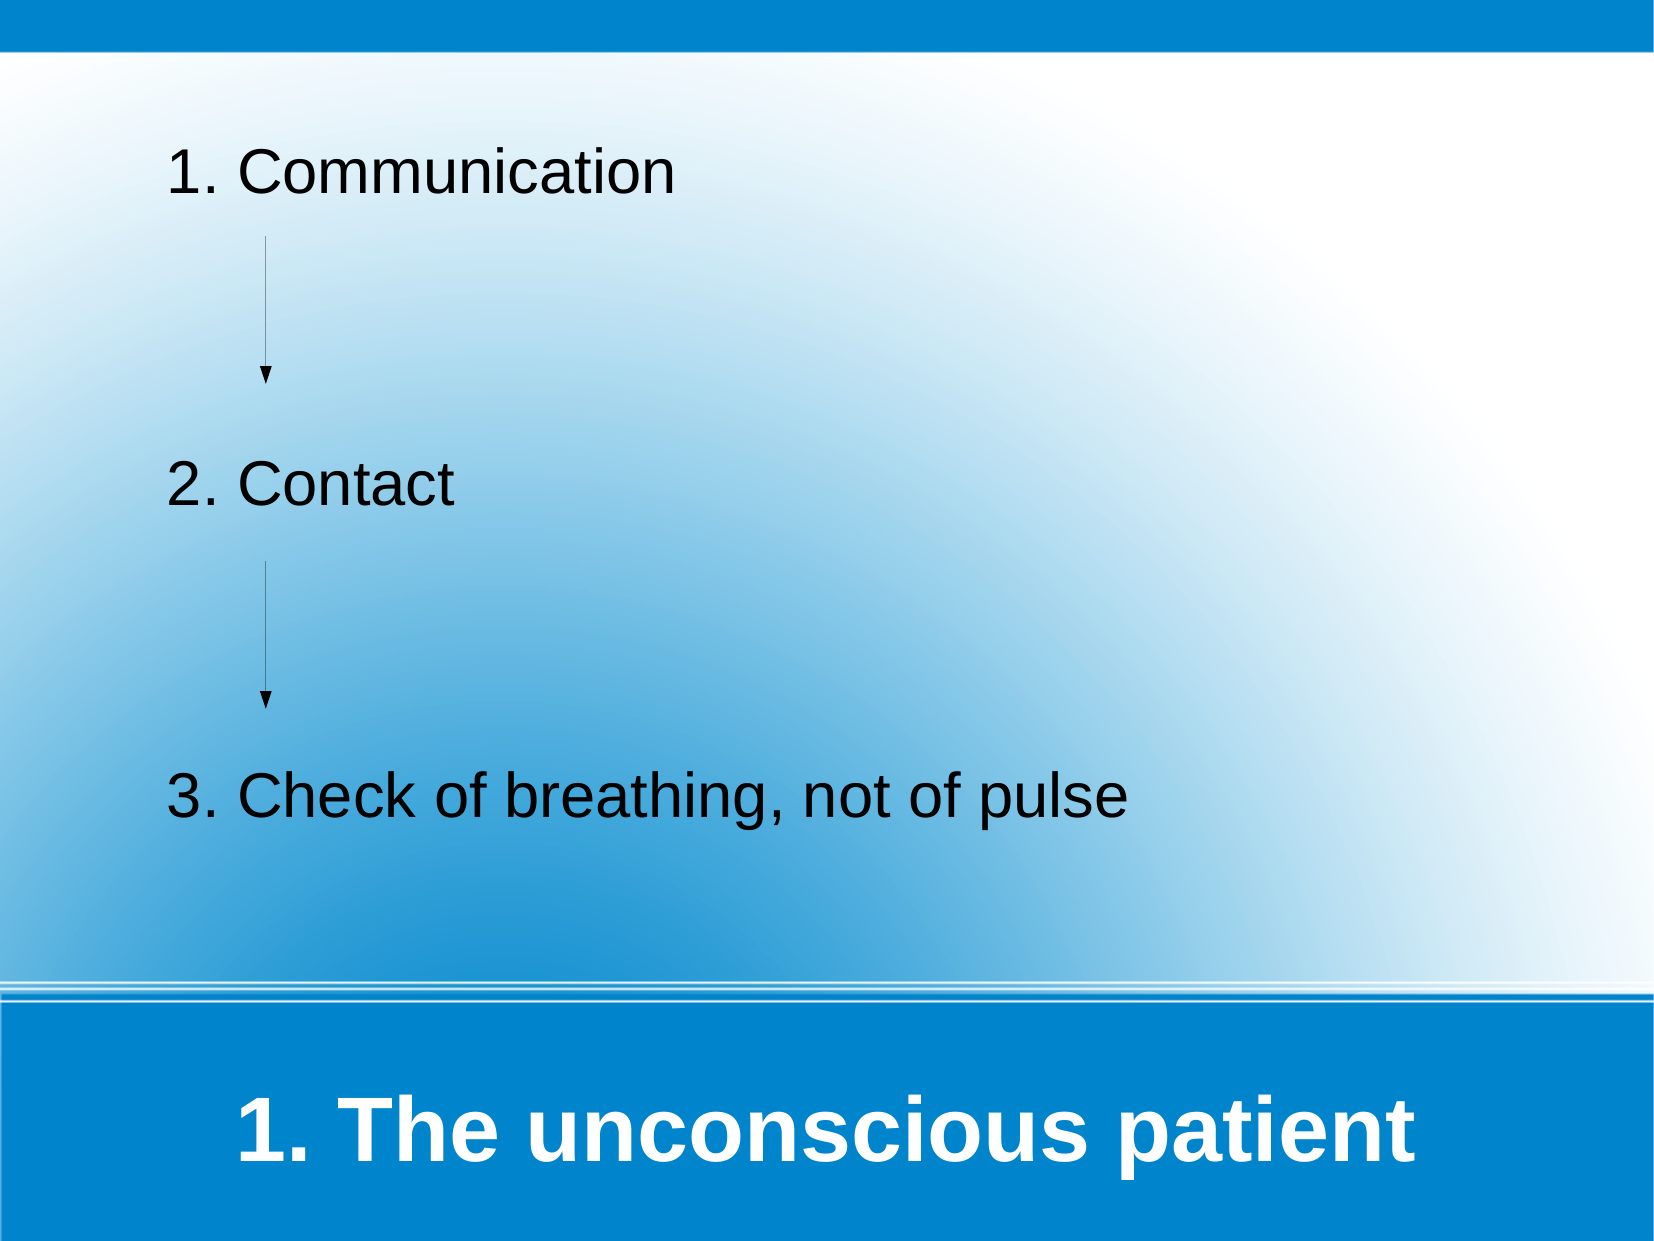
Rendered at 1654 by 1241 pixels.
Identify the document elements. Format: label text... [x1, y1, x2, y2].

list 1. Communication 2. Contact 3. Check of breathing, not of pulse [82, 129, 1571, 831]
title 1. The unconscious patient [82, 1021, 1571, 1229]
